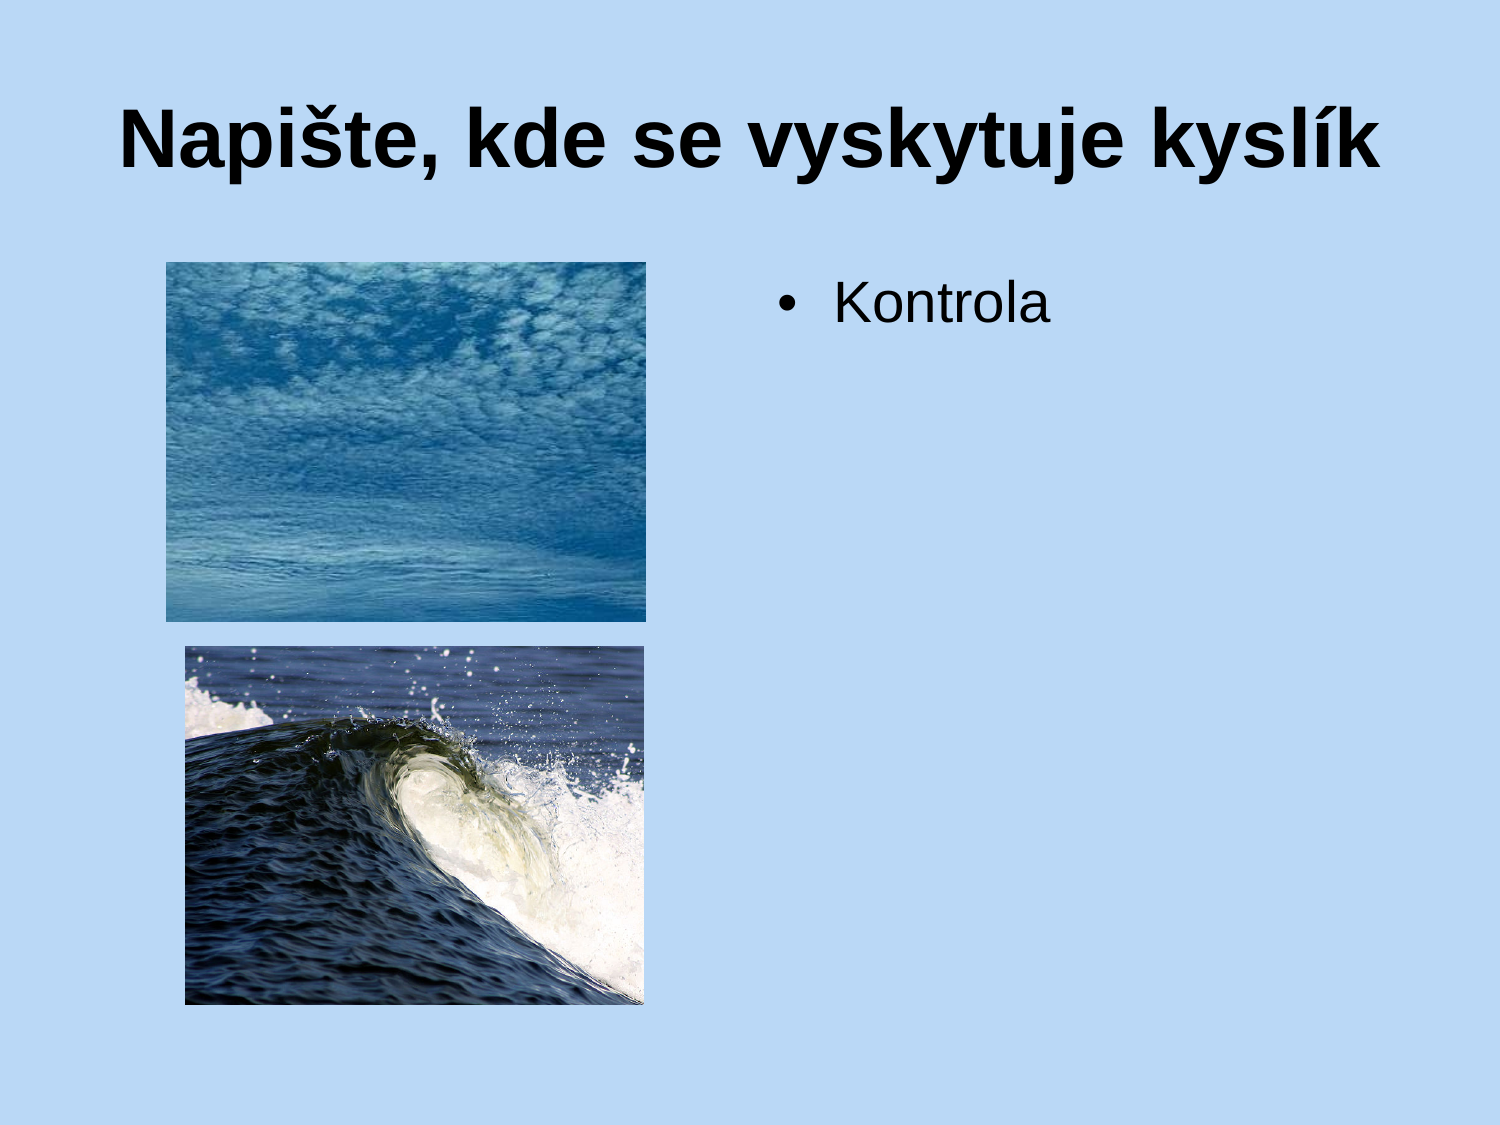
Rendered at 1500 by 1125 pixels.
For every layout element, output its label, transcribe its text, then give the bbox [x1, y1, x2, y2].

title Napište, kde se vyskytuje kyslík [75, 45, 1426, 233]
picture [166, 262, 646, 622]
list Kontrola vzduch – 21 % voda Většina anorganic- kých a organických sloučenin. Nejrozšířenější prvek v zemské kůře. [762, 262, 1426, 1006]
picture [185, 646, 644, 1005]
